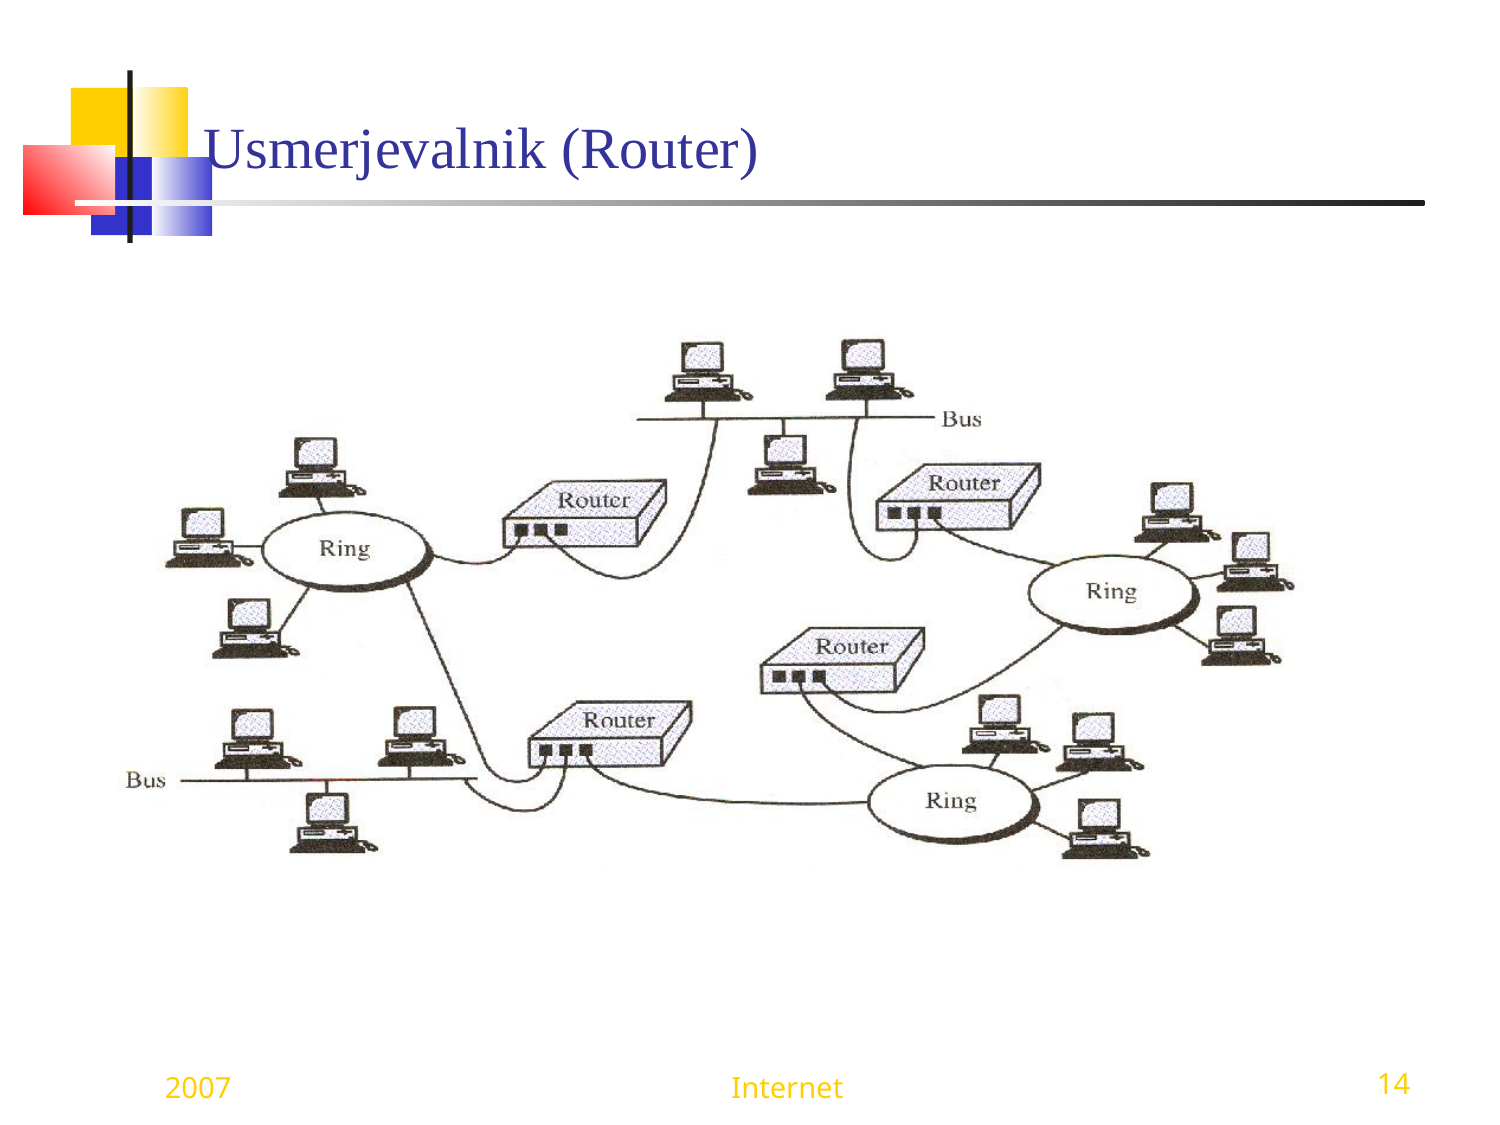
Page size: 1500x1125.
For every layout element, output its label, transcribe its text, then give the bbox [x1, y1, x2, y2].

text_box Internet [549, 1037, 1026, 1113]
text_box <number> [1112, 1037, 1426, 1113]
title Usmerjevalnik (Router) [188, 101, 1468, 188]
text_box [100, 326, 1309, 871]
text_box 2007 [150, 1037, 463, 1113]
